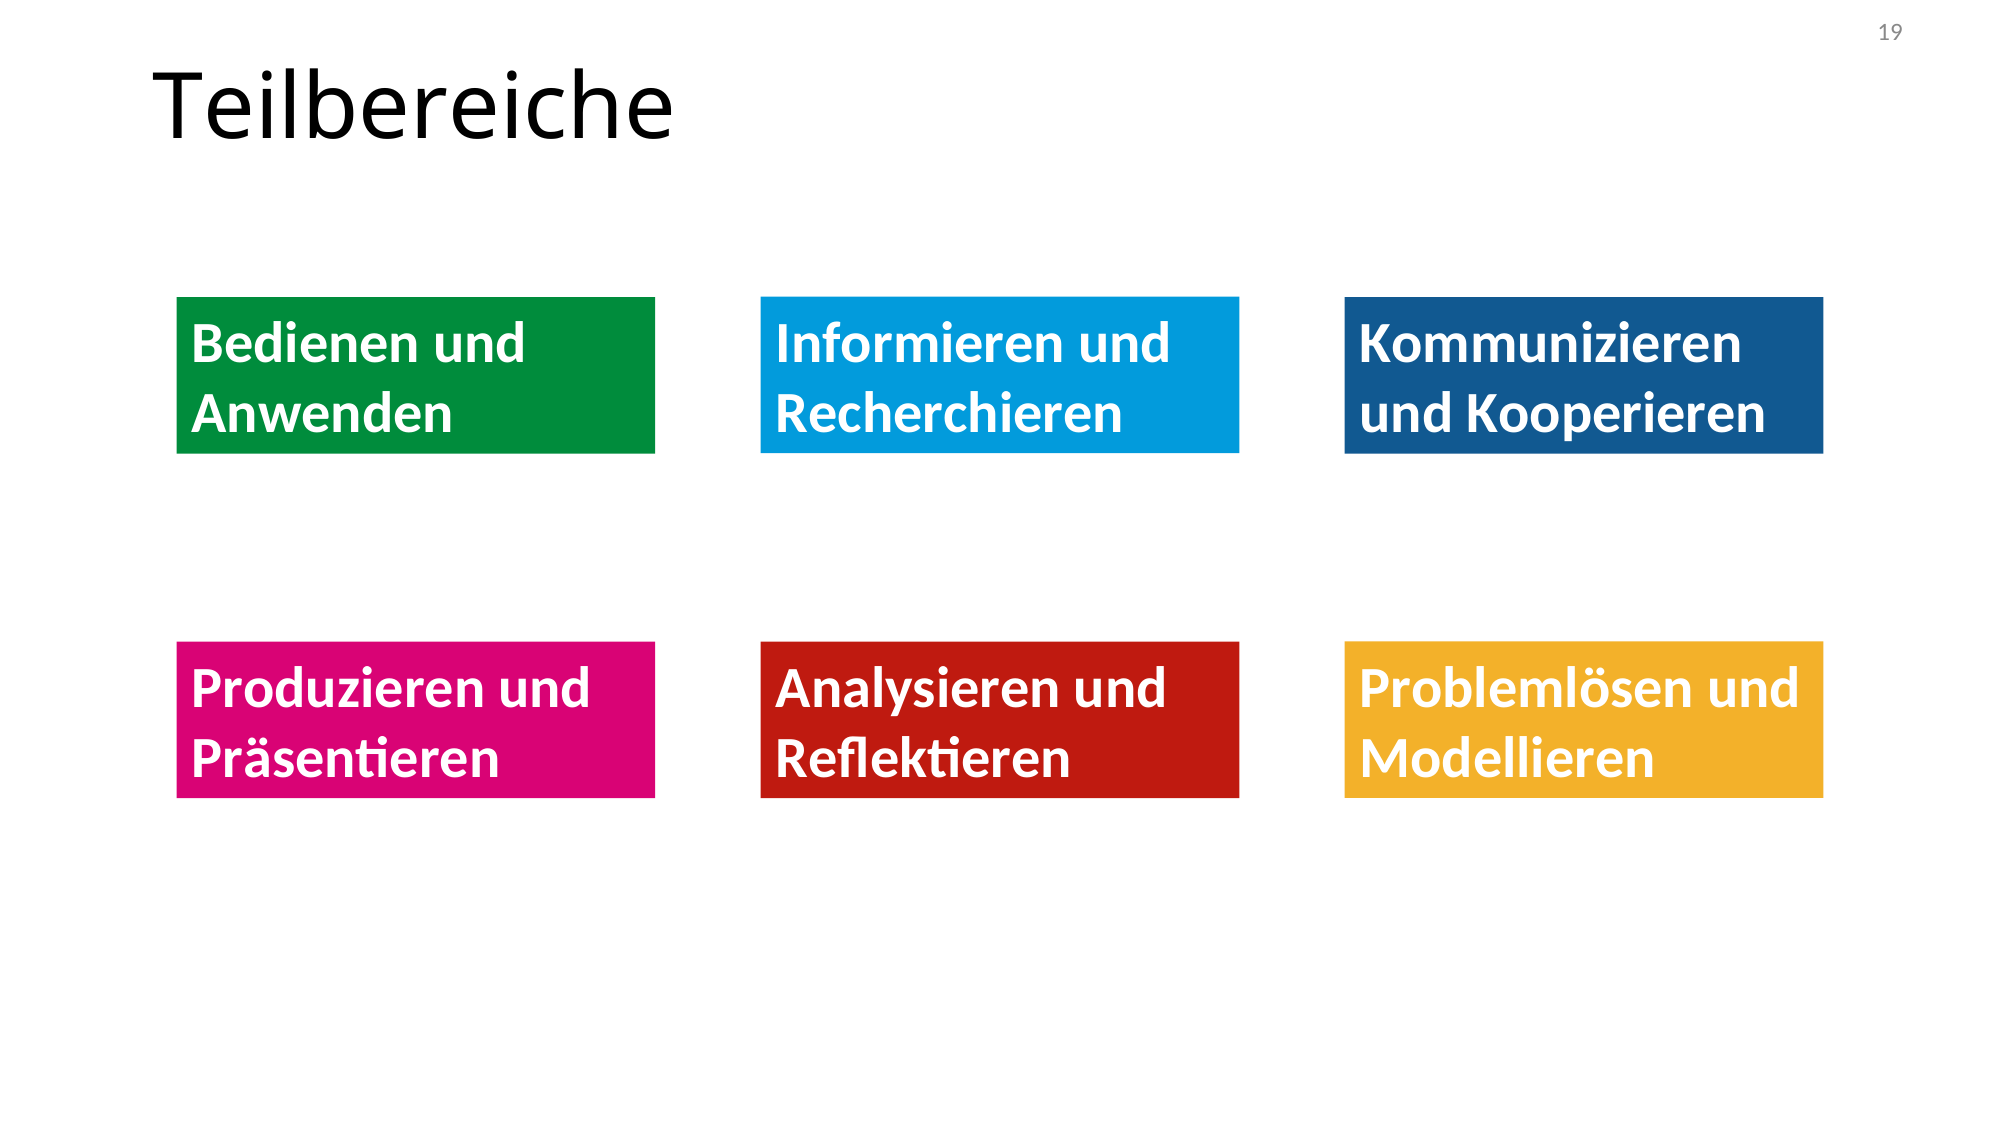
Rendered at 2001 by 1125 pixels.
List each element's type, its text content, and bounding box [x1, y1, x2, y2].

text_box Problemlösen und Modellieren [1344, 641, 1824, 798]
text_box 19 [1862, 0, 2000, 61]
title Teilbereiche [137, 0, 1863, 218]
text_box Kommunizieren und Kooperieren [1344, 297, 1824, 454]
text_box Analysieren und Reflektieren [760, 641, 1240, 799]
text_box Produzieren und Präsentieren [176, 641, 656, 799]
text_box Informieren und Recherchieren [760, 296, 1240, 454]
text_box Bedienen und Anwenden [176, 297, 656, 454]
